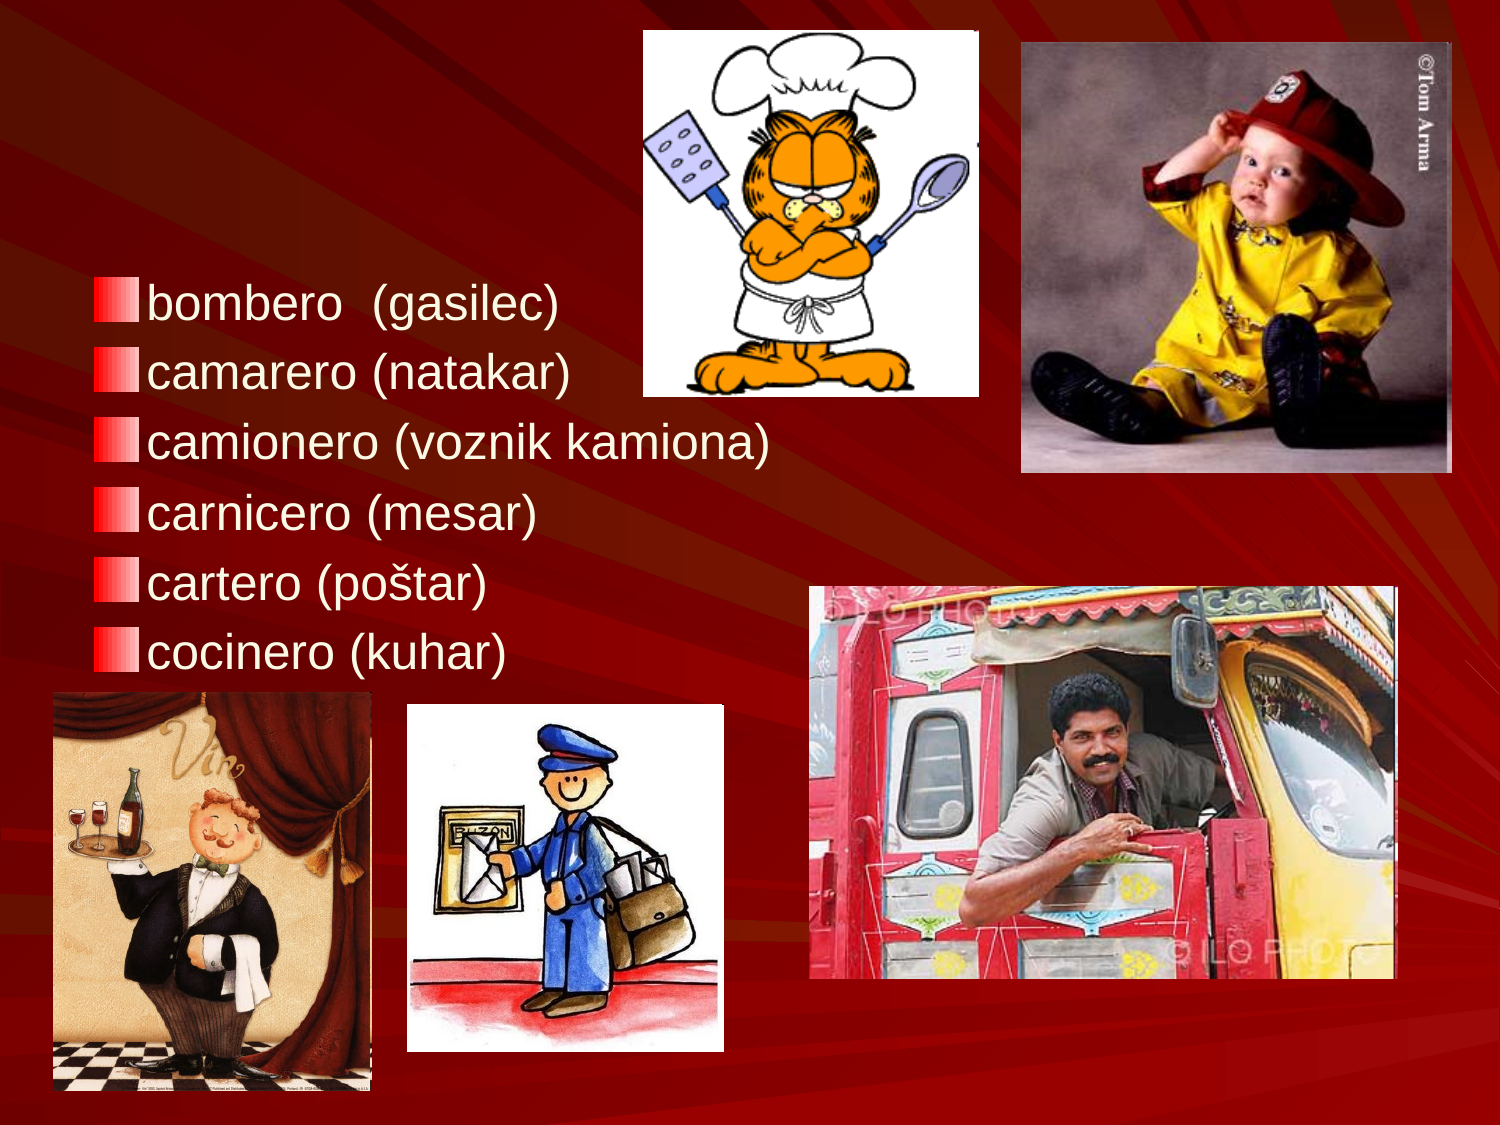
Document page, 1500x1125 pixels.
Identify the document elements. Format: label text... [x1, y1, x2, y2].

picture [809, 586, 1398, 979]
picture [407, 704, 724, 1053]
picture [1021, 42, 1452, 473]
picture [53, 692, 372, 1092]
picture [643, 30, 979, 397]
list bombero (gasilec) camarero (natakar) camionero (voznik kamiona) carnicero (mesar) cartero (poštar) cocinero (kuhar) [75, 262, 1425, 1006]
